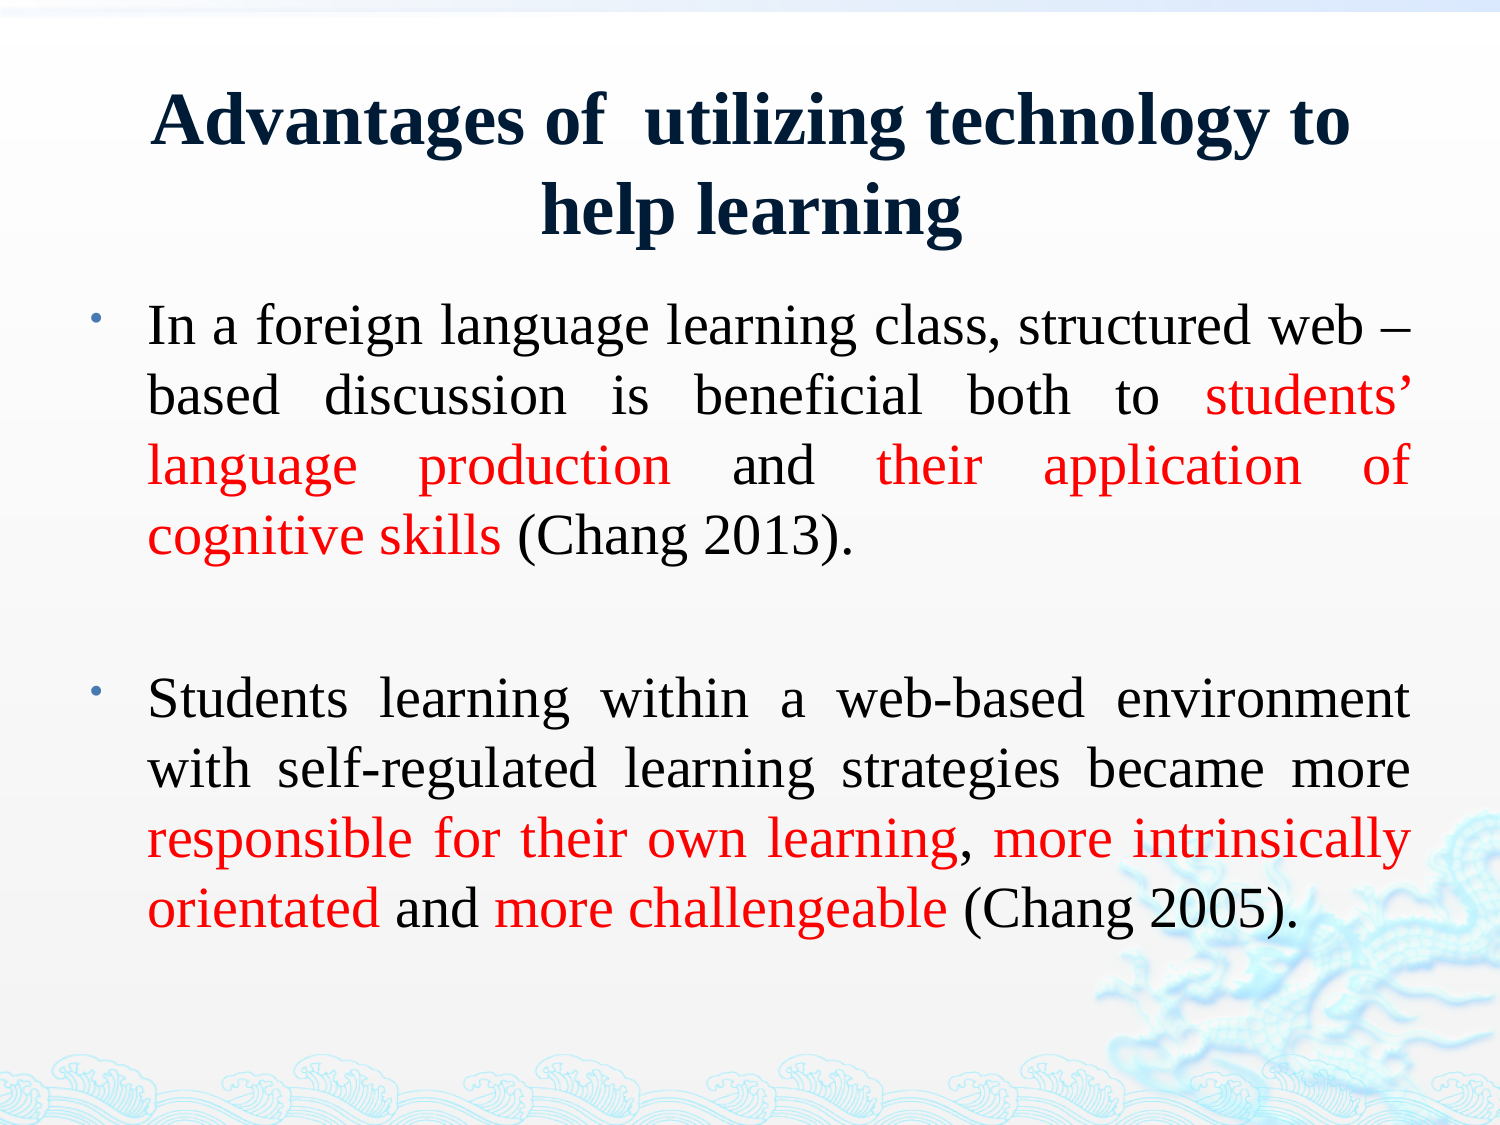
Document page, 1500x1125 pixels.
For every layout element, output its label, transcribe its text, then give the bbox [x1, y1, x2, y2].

list In a foreign language learning class, structured web –based discussion is beneficial both to students’ language production and their application of cognitive skills (Chang 2013). Students learning within a web-based environment with self-regulated learning strategies became more responsible for their own learning, more intrinsically orientated and more challengeable (Chang 2005). [76, 278, 1427, 1022]
picture [0, 806, 1500, 1125]
title Advantages of utilizing technology to help learning [76, 66, 1427, 254]
